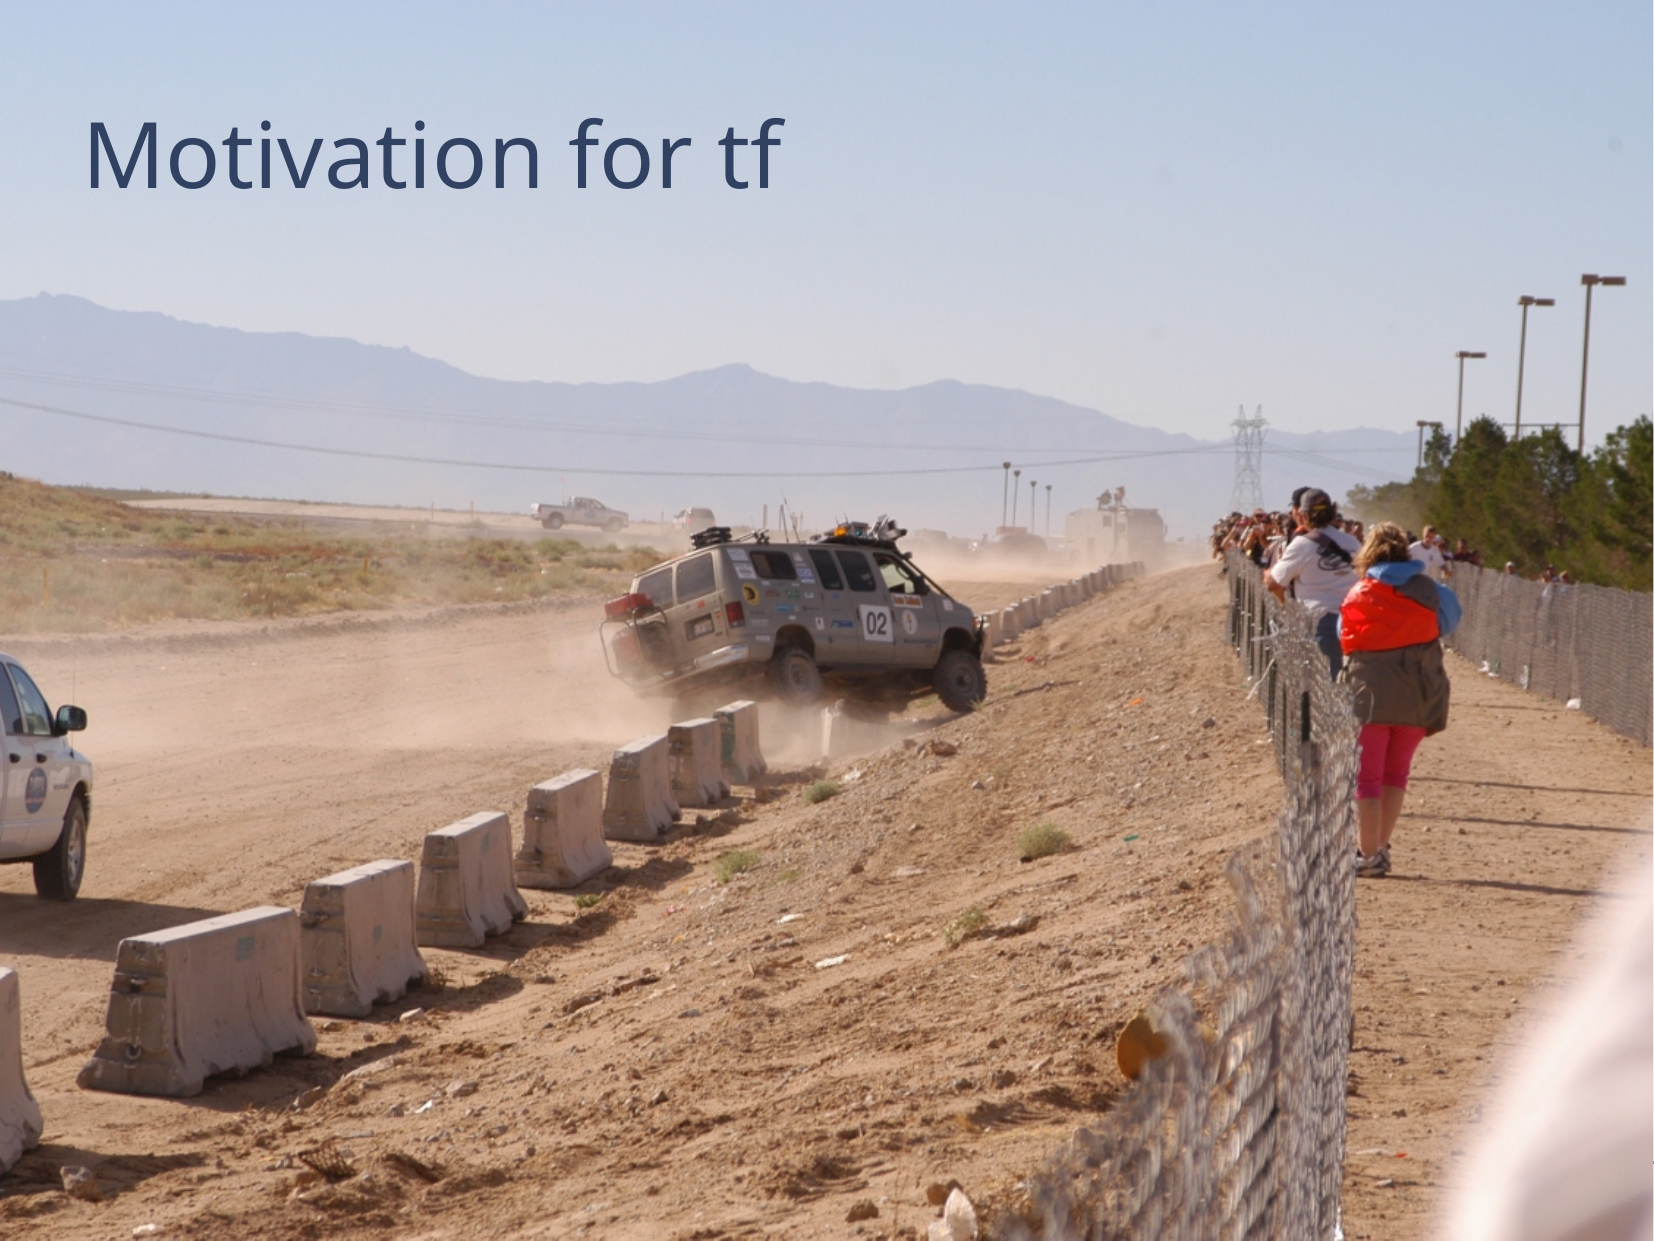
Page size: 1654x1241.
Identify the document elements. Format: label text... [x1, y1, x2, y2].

picture [0, 0, 1654, 1241]
title Motivation for tf [82, 49, 1571, 257]
